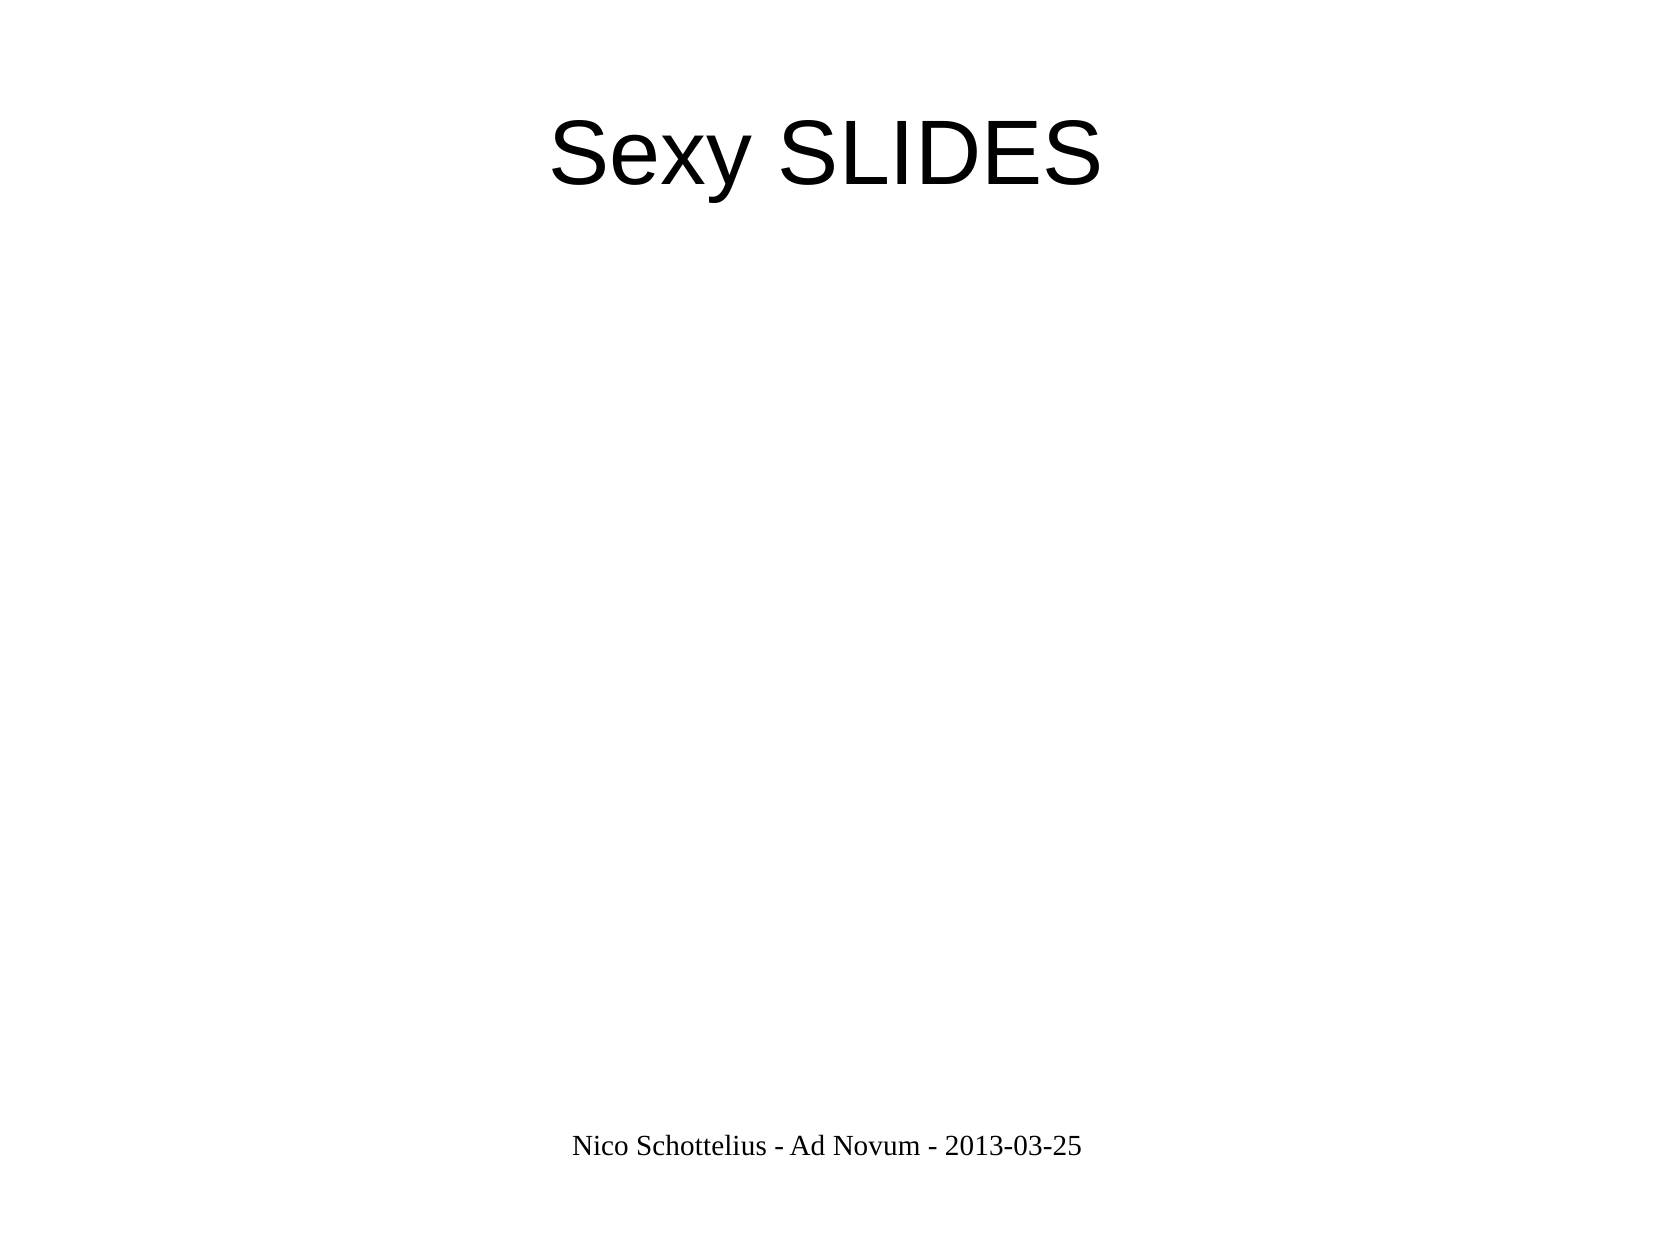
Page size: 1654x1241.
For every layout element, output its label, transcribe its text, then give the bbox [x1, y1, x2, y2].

title Sexy SLIDES [82, 49, 1571, 257]
